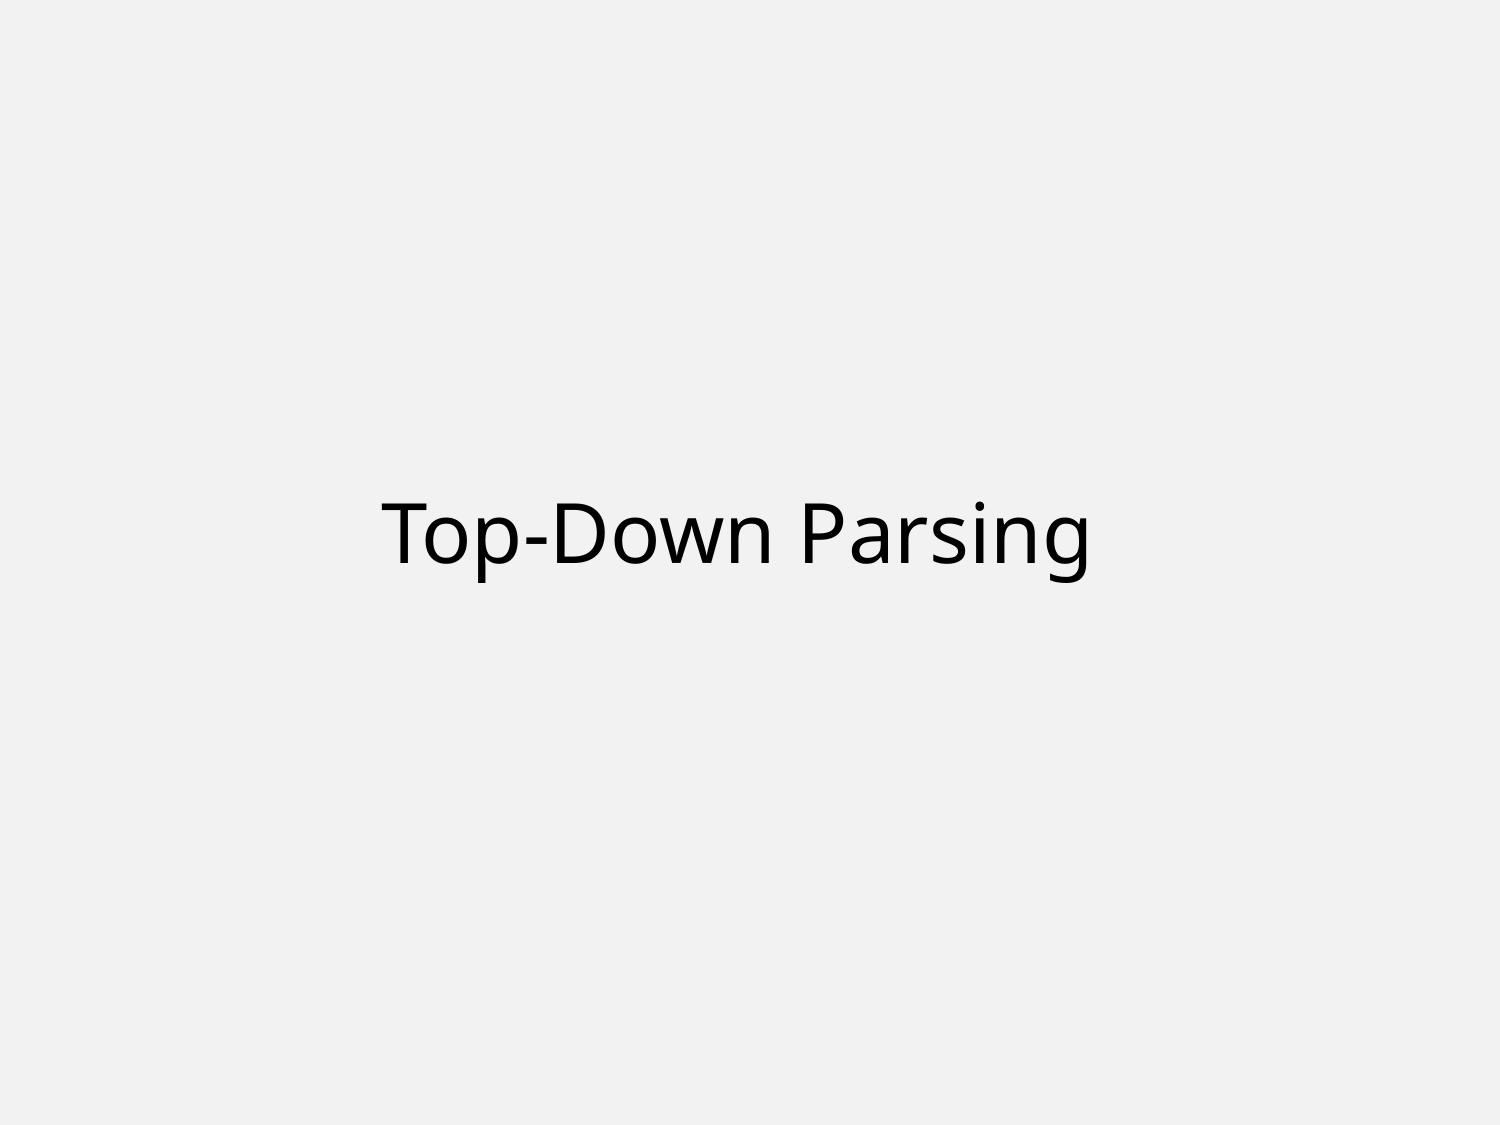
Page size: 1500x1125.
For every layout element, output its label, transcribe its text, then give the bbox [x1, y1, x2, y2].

title Top-Down Parsing [100, 456, 1375, 605]
